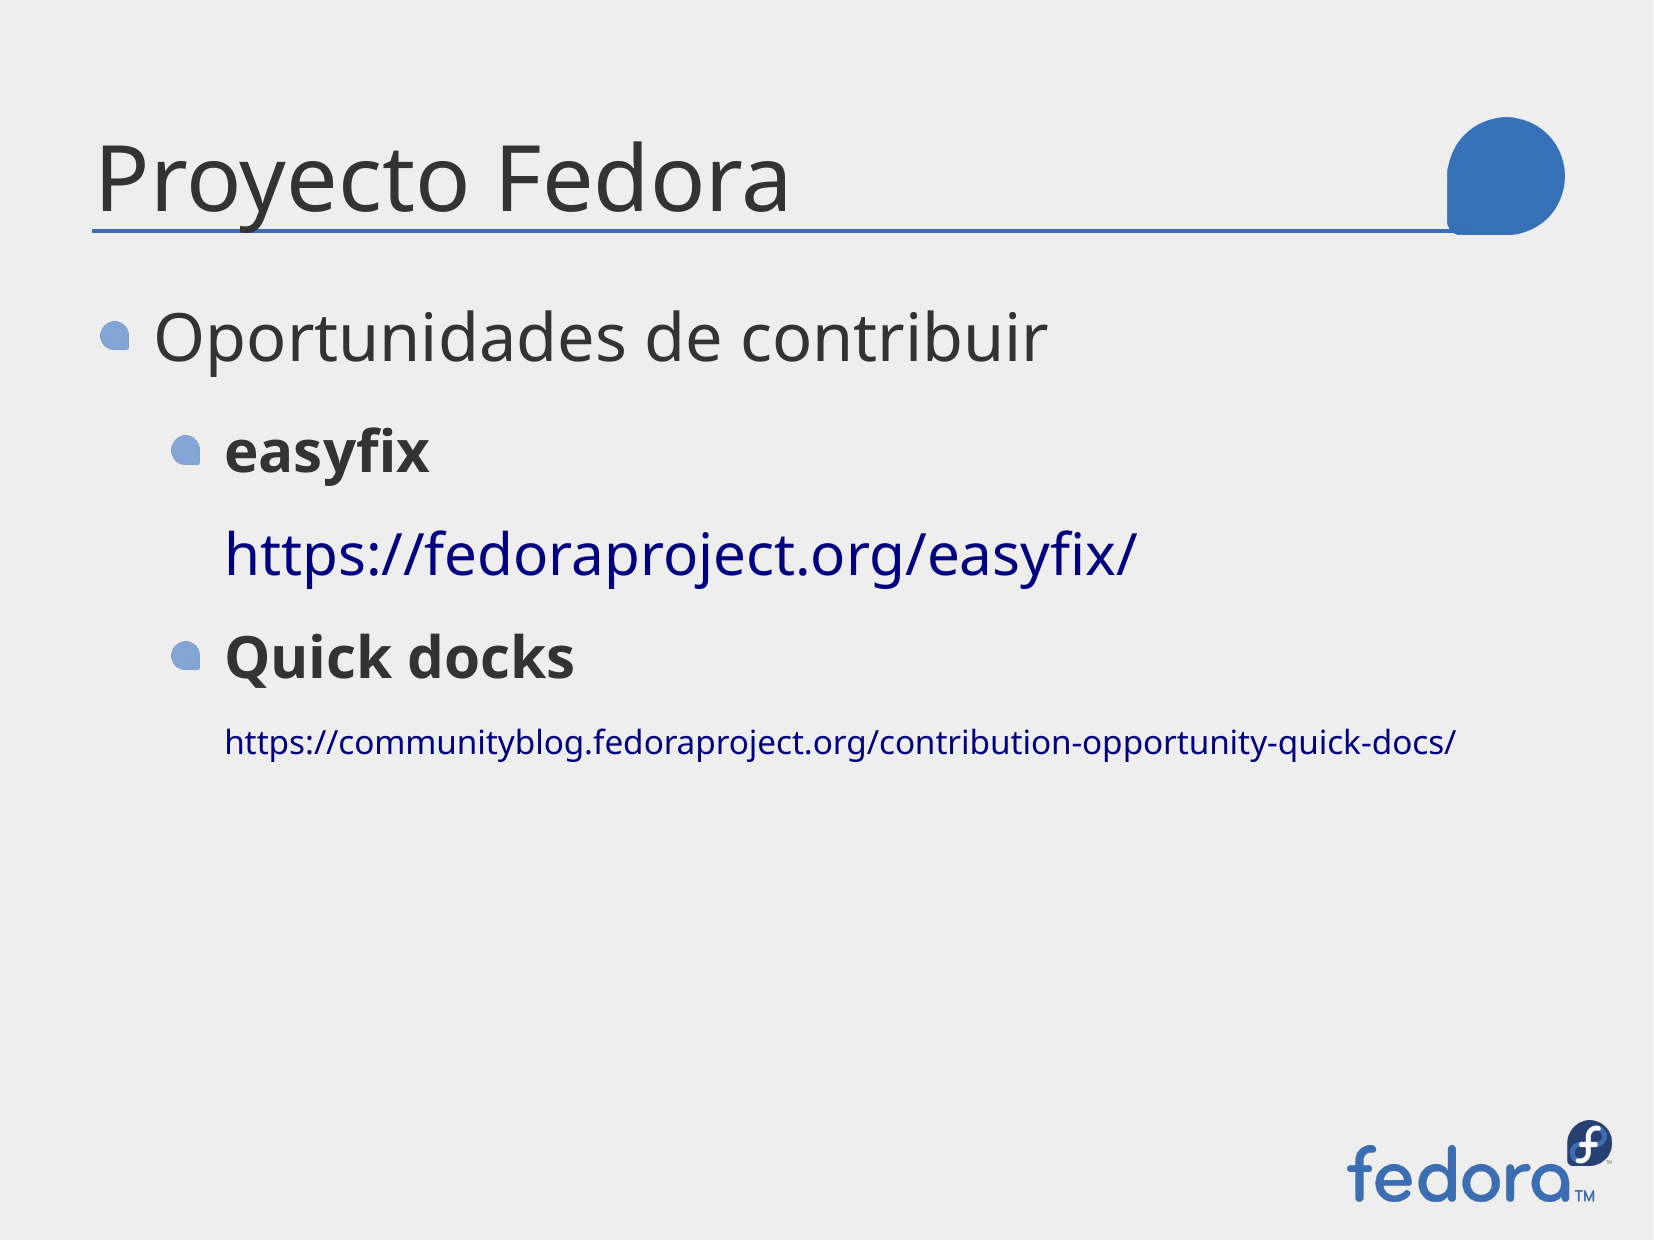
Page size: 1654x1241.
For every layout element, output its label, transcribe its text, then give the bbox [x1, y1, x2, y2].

picture [1447, 117, 1565, 235]
title Proyecto Fedora [94, 100, 1426, 251]
picture [1347, 1120, 1612, 1202]
list Oportunidades de contribuir easyfix https://fedoraproject.org/easyfix/ Quick docks https://communityblog.fedoraproject.org/contribution-opportunity-quick-docs/ [82, 290, 1571, 1094]
